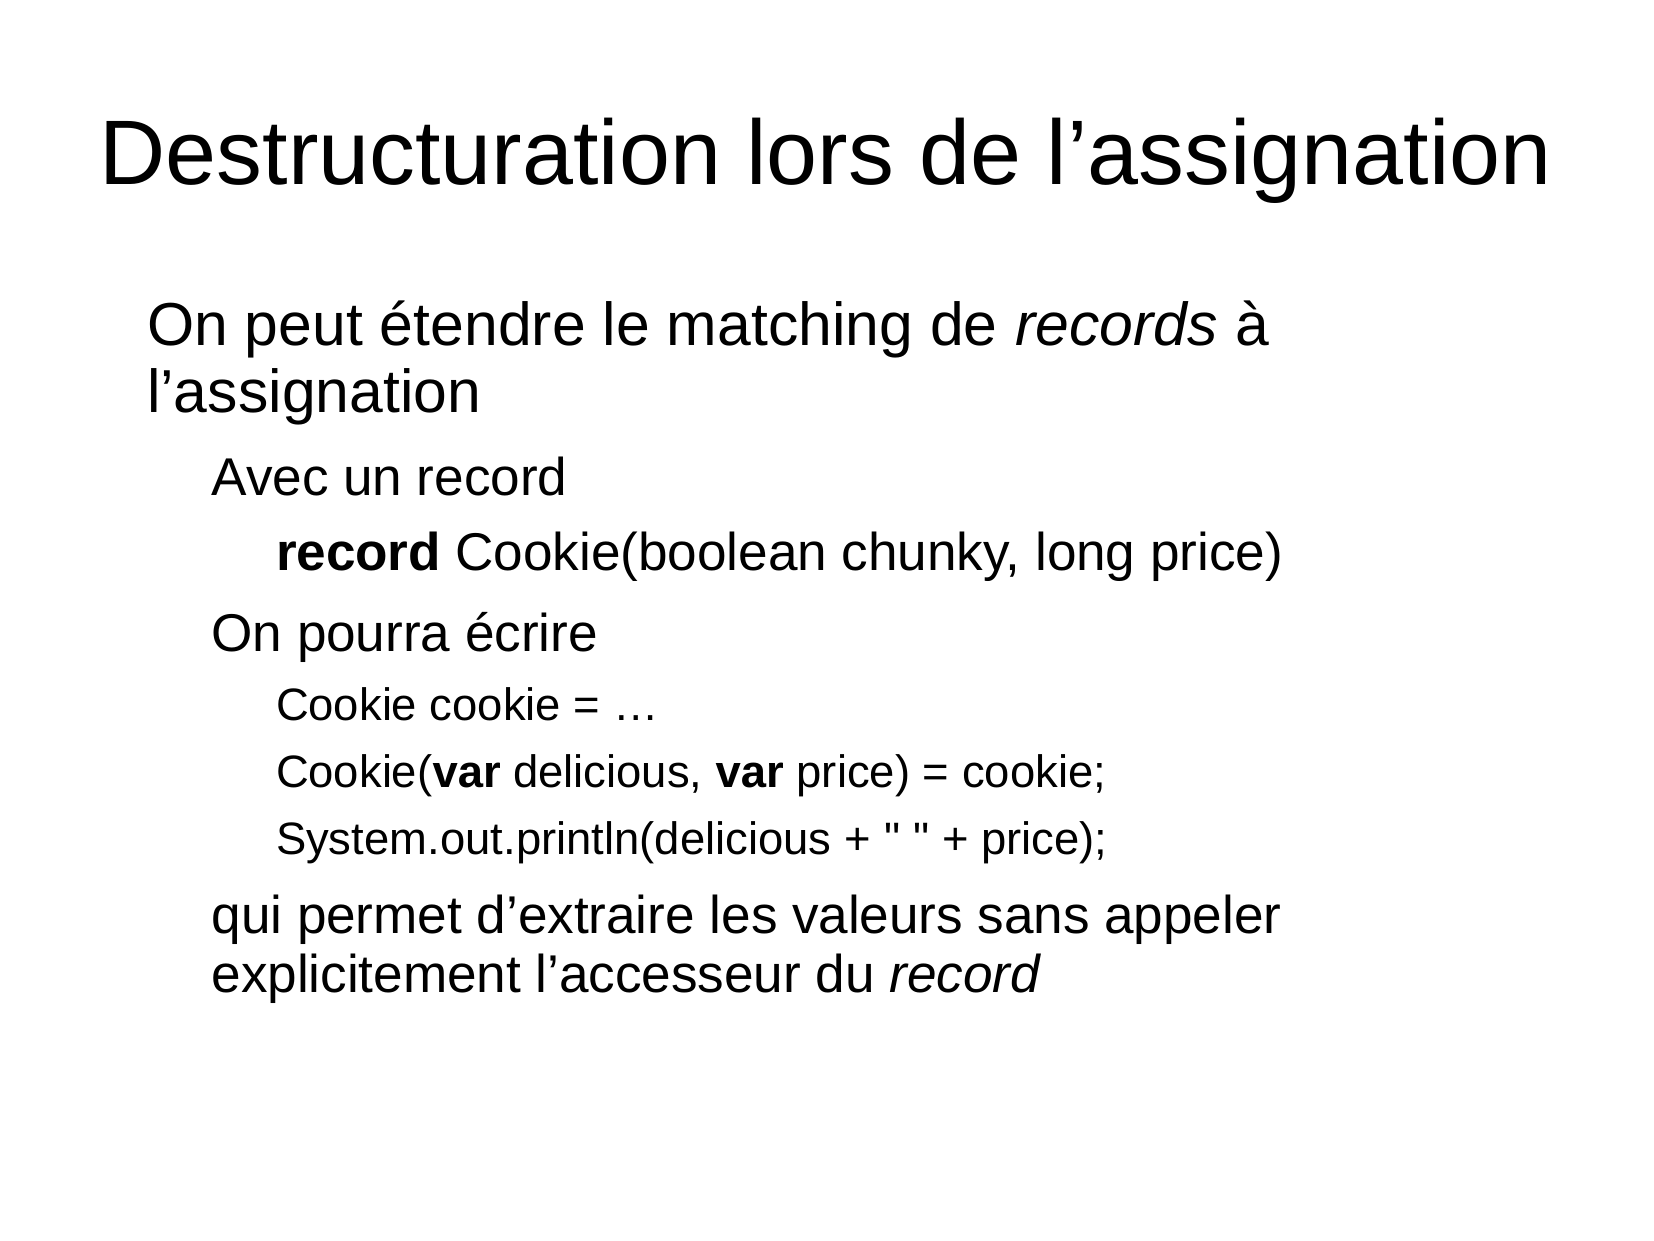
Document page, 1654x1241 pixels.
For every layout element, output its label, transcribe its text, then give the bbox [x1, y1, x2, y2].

title Destructuration lors de l’assignation [82, 49, 1571, 257]
list On peut étendre le matching de records à l’assignation Avec un record record Cookie(boolean chunky, long price) On pourra écrire Cookie cookie = … Cookie(var delicious, var price) = cookie; System.out.println(delicious + " " + price); qui permet d’extraire les valeurs sans appeler explicitement l’accesseur du record [82, 290, 1571, 1010]
